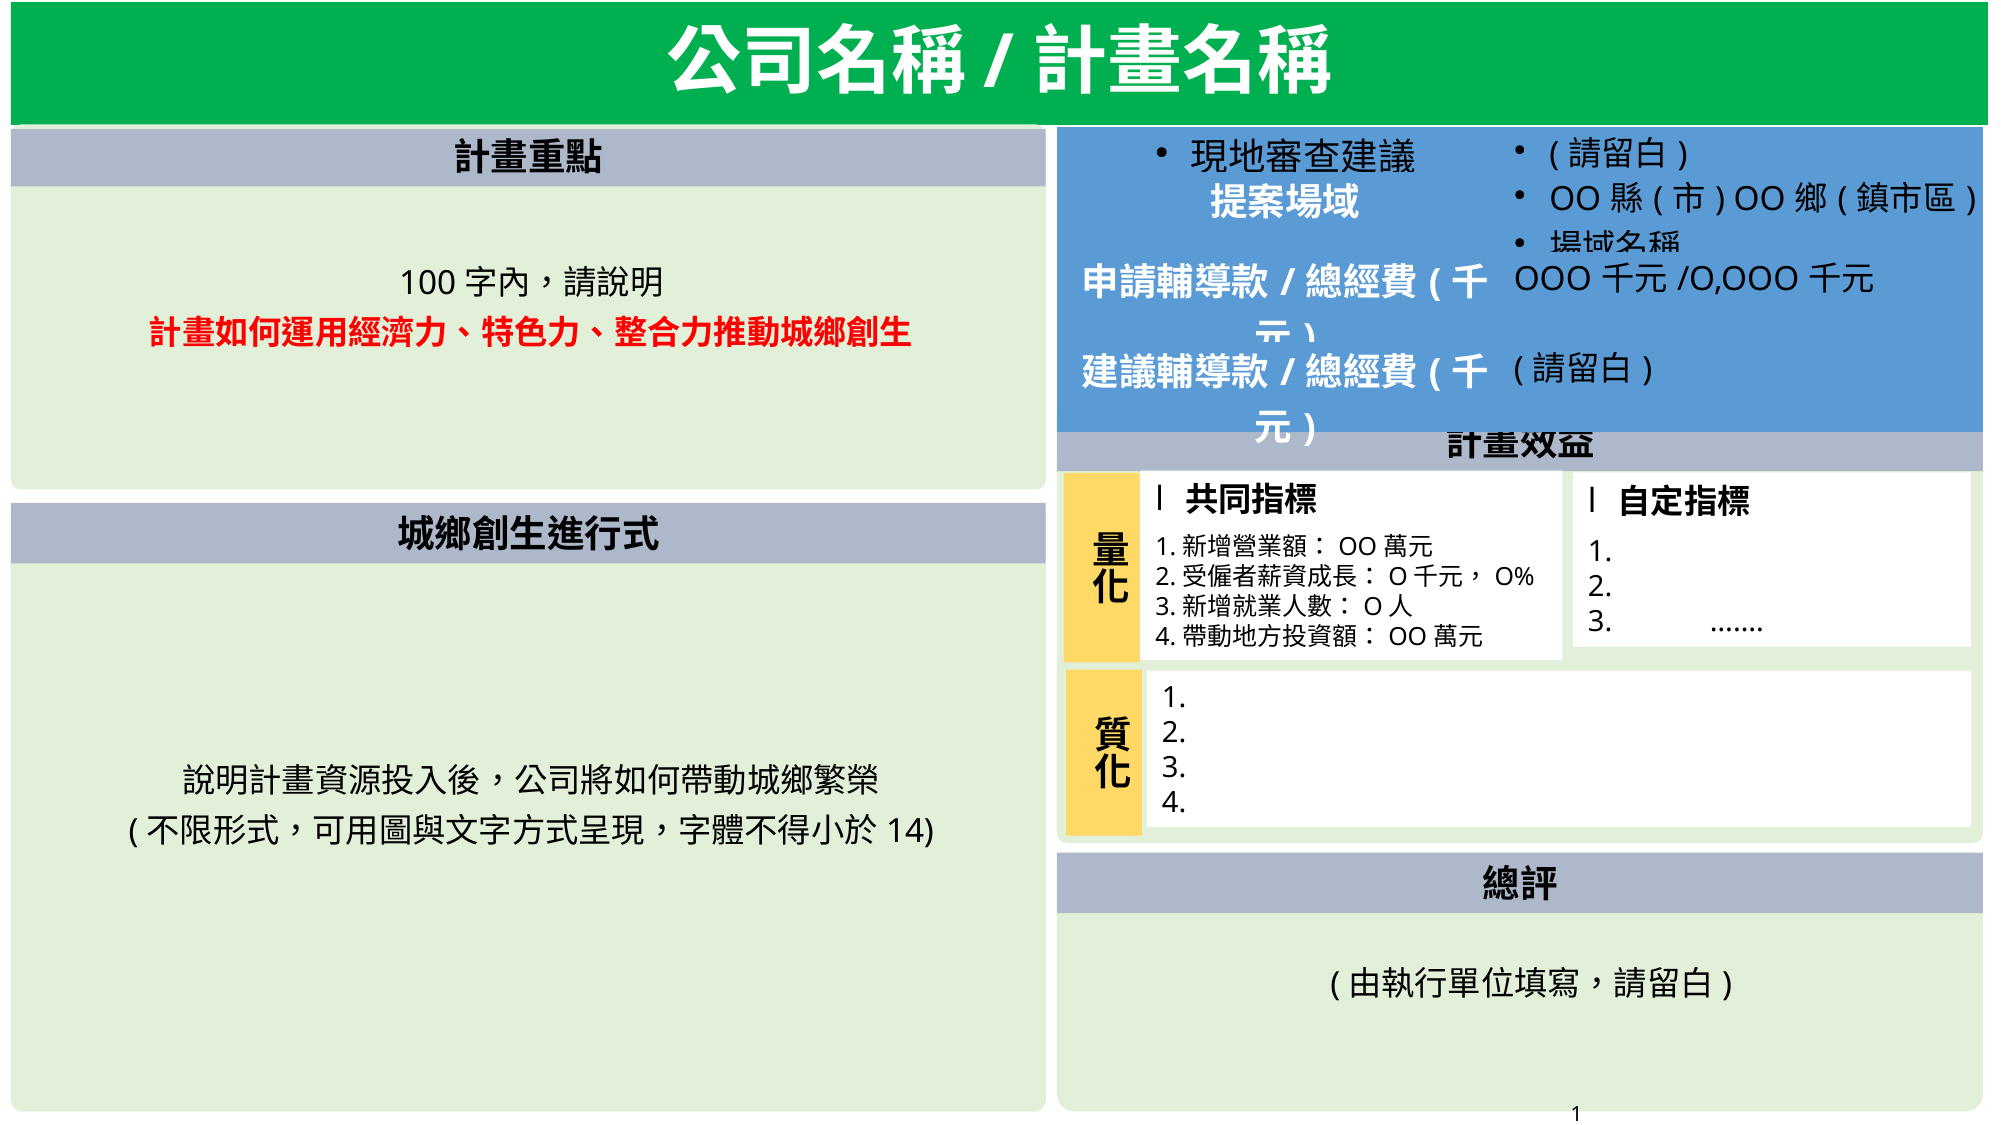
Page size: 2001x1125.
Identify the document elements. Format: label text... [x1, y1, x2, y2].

text_box 計畫重點 [10, 129, 1046, 187]
text_box [10, 564, 1046, 1112]
text_box [1056, 472, 1983, 843]
table_header 現地審查建議 [1057, 127, 1514, 172]
text_box [1056, 914, 1983, 1112]
table_cell OOO千元/O,OOO千元 [1514, 252, 1983, 342]
text_box 城鄉創生進行式 [10, 502, 1046, 564]
text_box [10, 187, 1046, 490]
text_box 共同指標 1.新增營業額：OO萬元 2.受僱者薪資成長：O千元，O% 3.新增就業人數：O人 4.帶動地方投資額：OO萬元 [1140, 470, 1563, 660]
text_box 1. 2. 3. 4. [1146, 670, 1972, 828]
table_cell 建議輔導款/總經費(千元) [1057, 342, 1514, 432]
text_box 總評 [1056, 852, 1983, 914]
text_box 1 [1555, 1084, 2000, 1125]
text_box 100字內，請說明 計畫如何運用經濟力、特色力、整合力推動城鄉創生 [17, 256, 1046, 360]
text_box 說明計畫資源投入後，公司將如何帶動城鄉繁榮 (不限形式，可用圖與文字方式呈現，字體不得小於14) [17, 753, 1046, 858]
text_box 自定指標 1. 2. 3. ……. [1572, 472, 1971, 647]
table_cell (請留白) [1514, 342, 1983, 432]
table_cell 申請輔導款/總經費(千元) [1057, 252, 1514, 342]
text_box 質化 [1066, 669, 1142, 836]
table_header (請留白) [1514, 127, 1983, 172]
text_box 計畫效益 [1056, 410, 1983, 472]
table_cell OO縣(市) OO鄉(鎮市區) 場域名稱 [1514, 172, 1983, 252]
table_cell 提案場域 [1057, 172, 1514, 252]
text_box 量化 [1063, 472, 1140, 663]
text_box (由執行單位填寫，請留白) [1185, 954, 1877, 1010]
text_box 公司名稱/計畫名稱 [10, 2, 1988, 125]
text_box [12, 124, 1045, 129]
